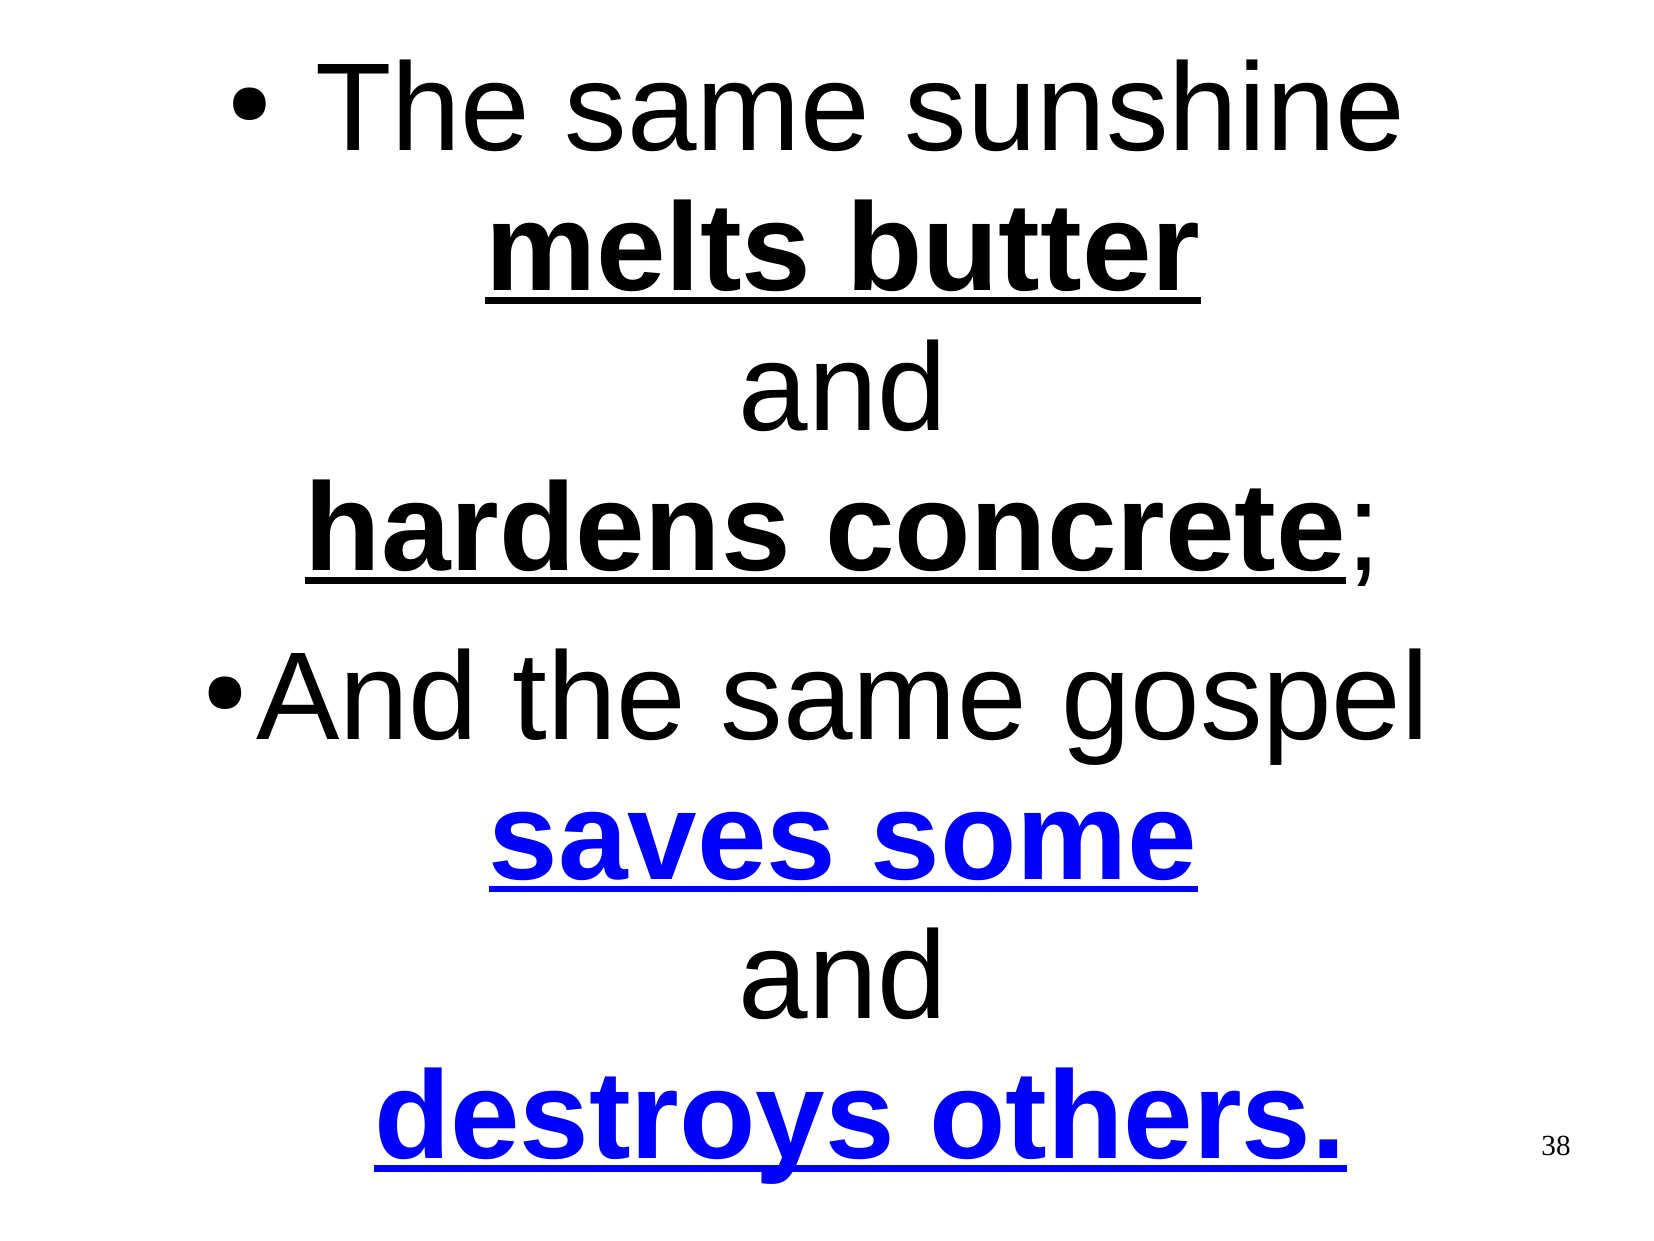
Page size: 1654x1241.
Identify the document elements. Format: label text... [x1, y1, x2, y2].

list The same sunshine melts butter and hardens concrete; And the same gospel saves some and destroys others. [37, 37, 1613, 1201]
